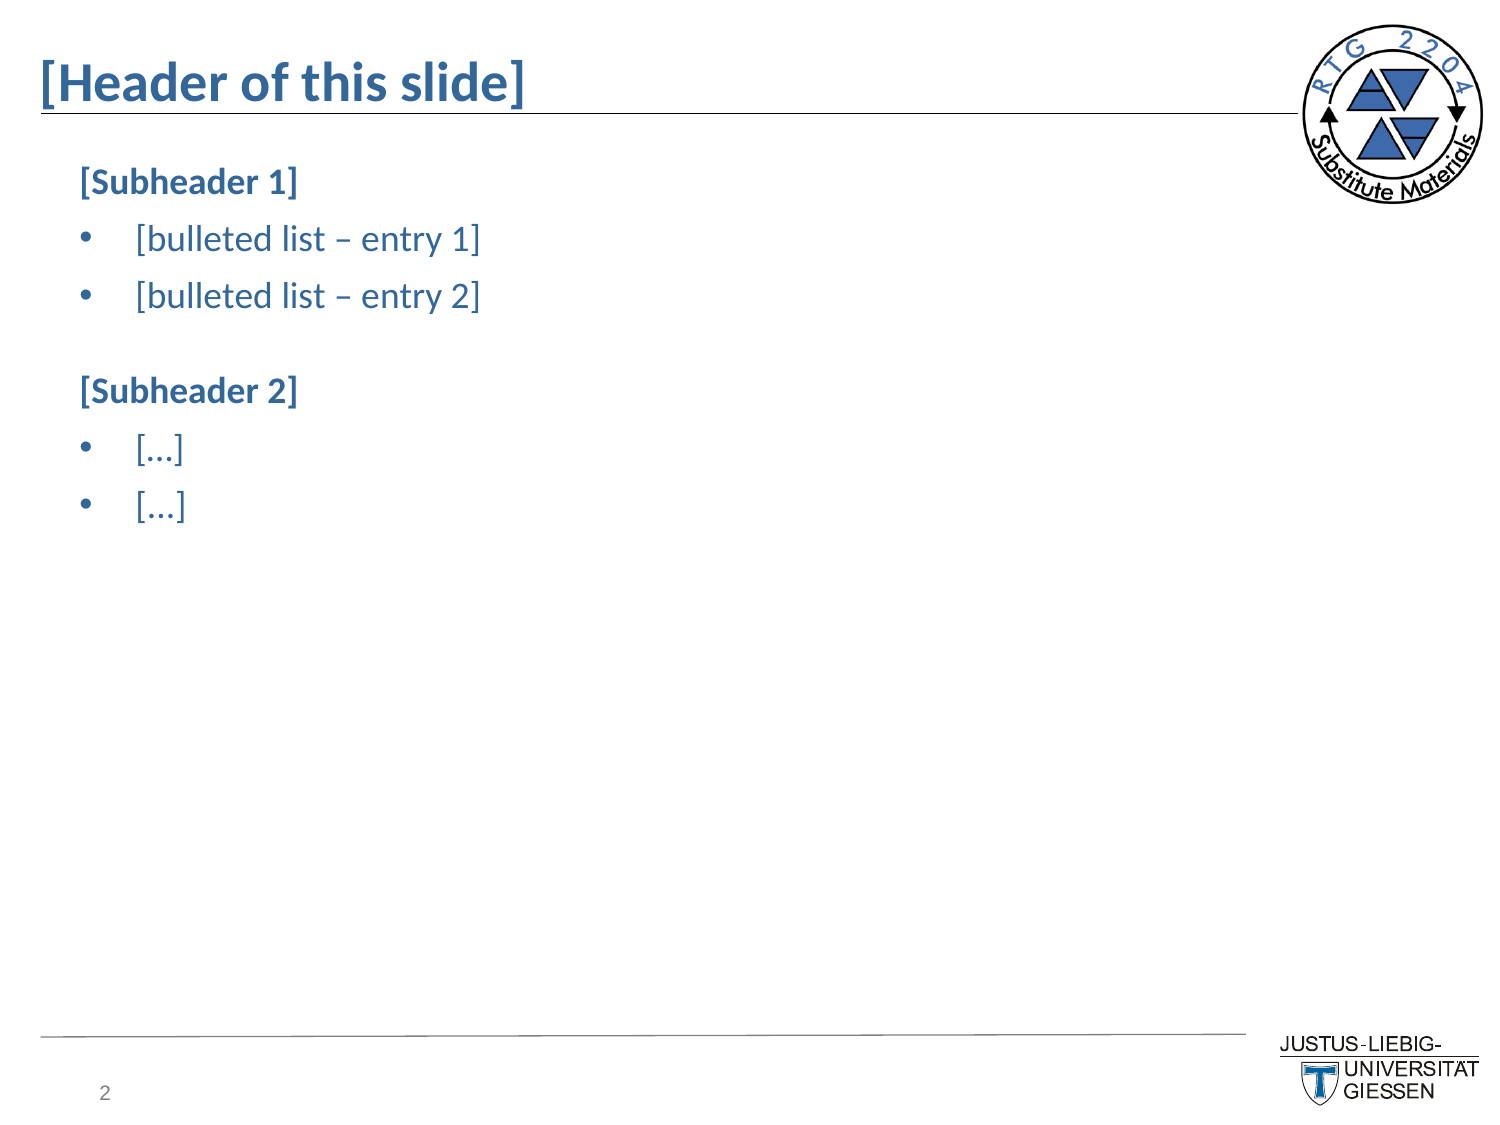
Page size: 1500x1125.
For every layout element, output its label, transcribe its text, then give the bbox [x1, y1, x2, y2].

picture [1298, 151, 1487, 208]
text_box [Subheader 1] [bulleted list – entry 1] [bulleted list – entry 2] [Subheader 2] […] [...] [64, 148, 753, 535]
text_box [Header of this slide] [25, 7, 1500, 151]
